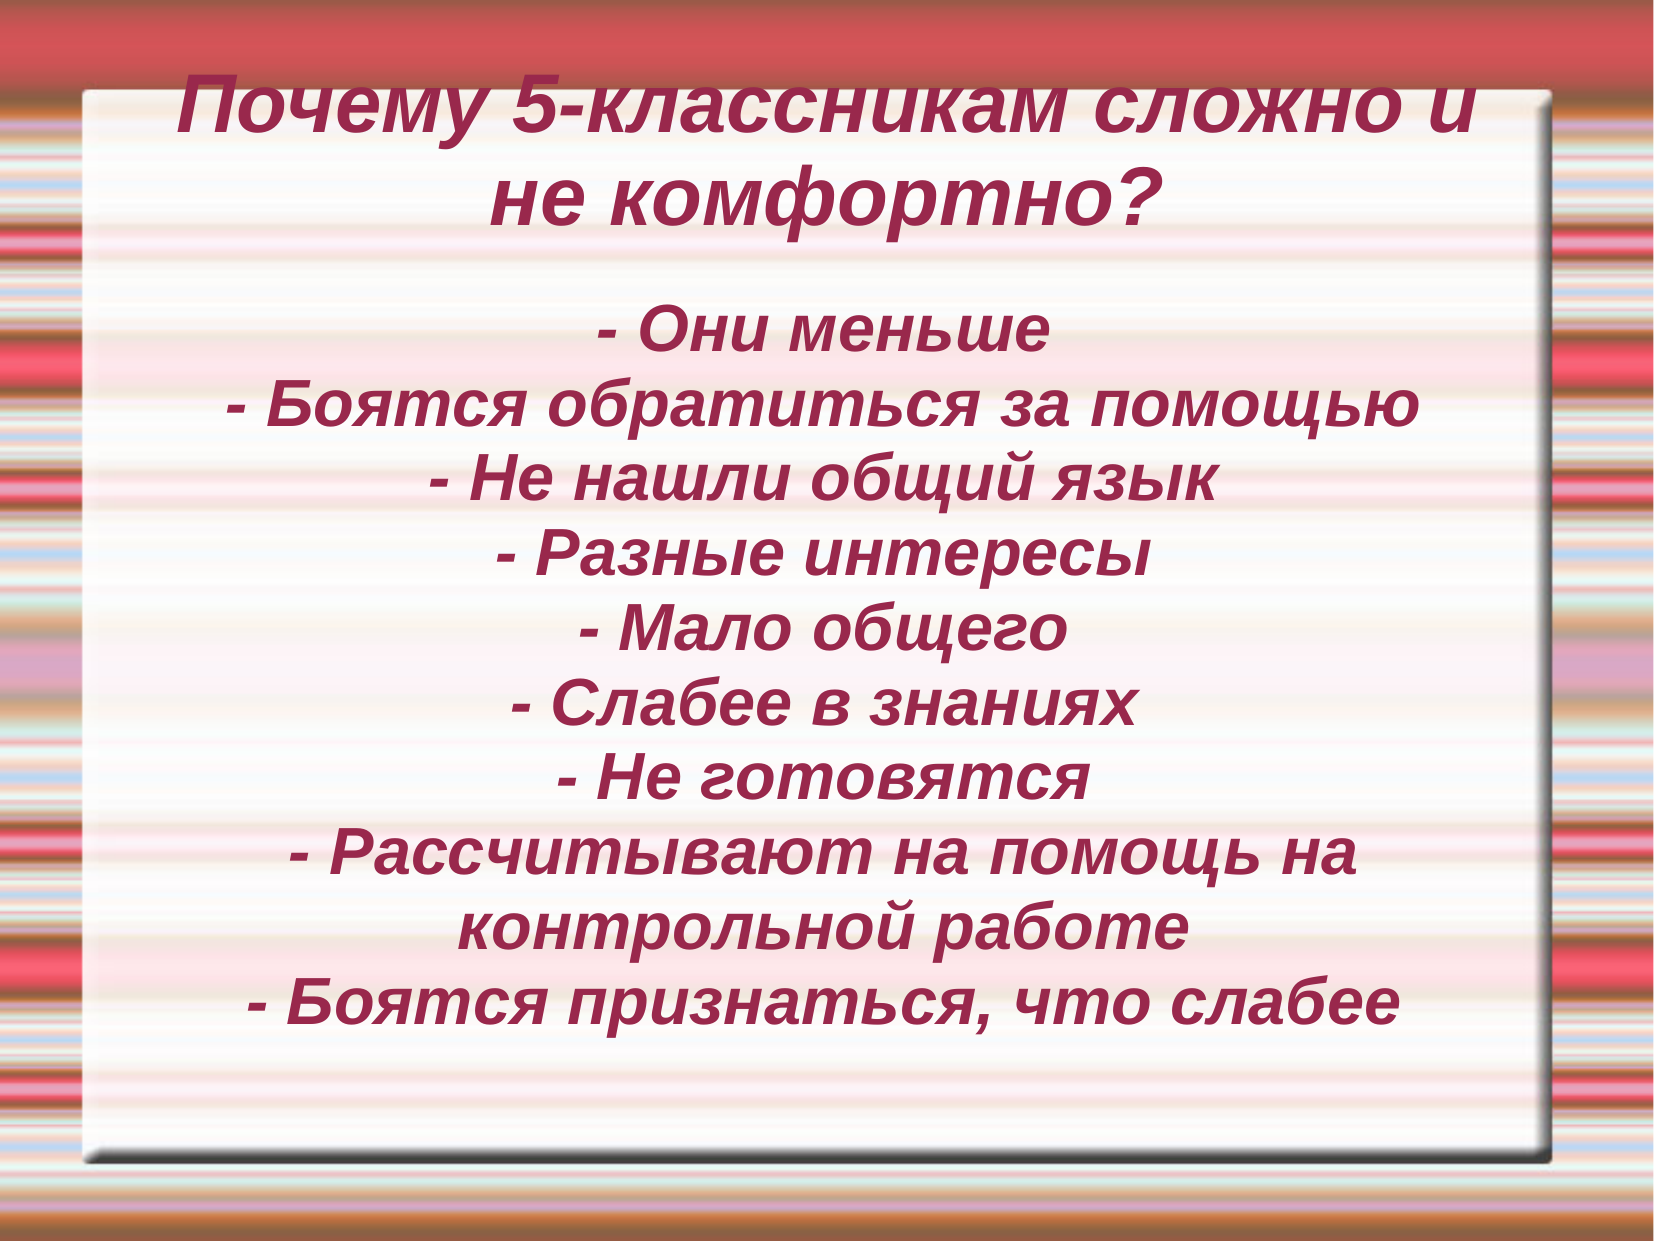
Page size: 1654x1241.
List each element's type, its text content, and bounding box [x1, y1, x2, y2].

title - Они меньше - Боятся обратиться за помощью - Не нашли общий язык - Разные интересы - Мало общего - Слабее в знаниях - Не готовятся - Рассчитывают на помощь на контрольной работе - Боятся признаться, что слабее [118, 290, 1531, 1225]
title Почему 5-классникам сложно и не комфортно? [121, 53, 1534, 247]
picture [0, 0, 1654, 1241]
